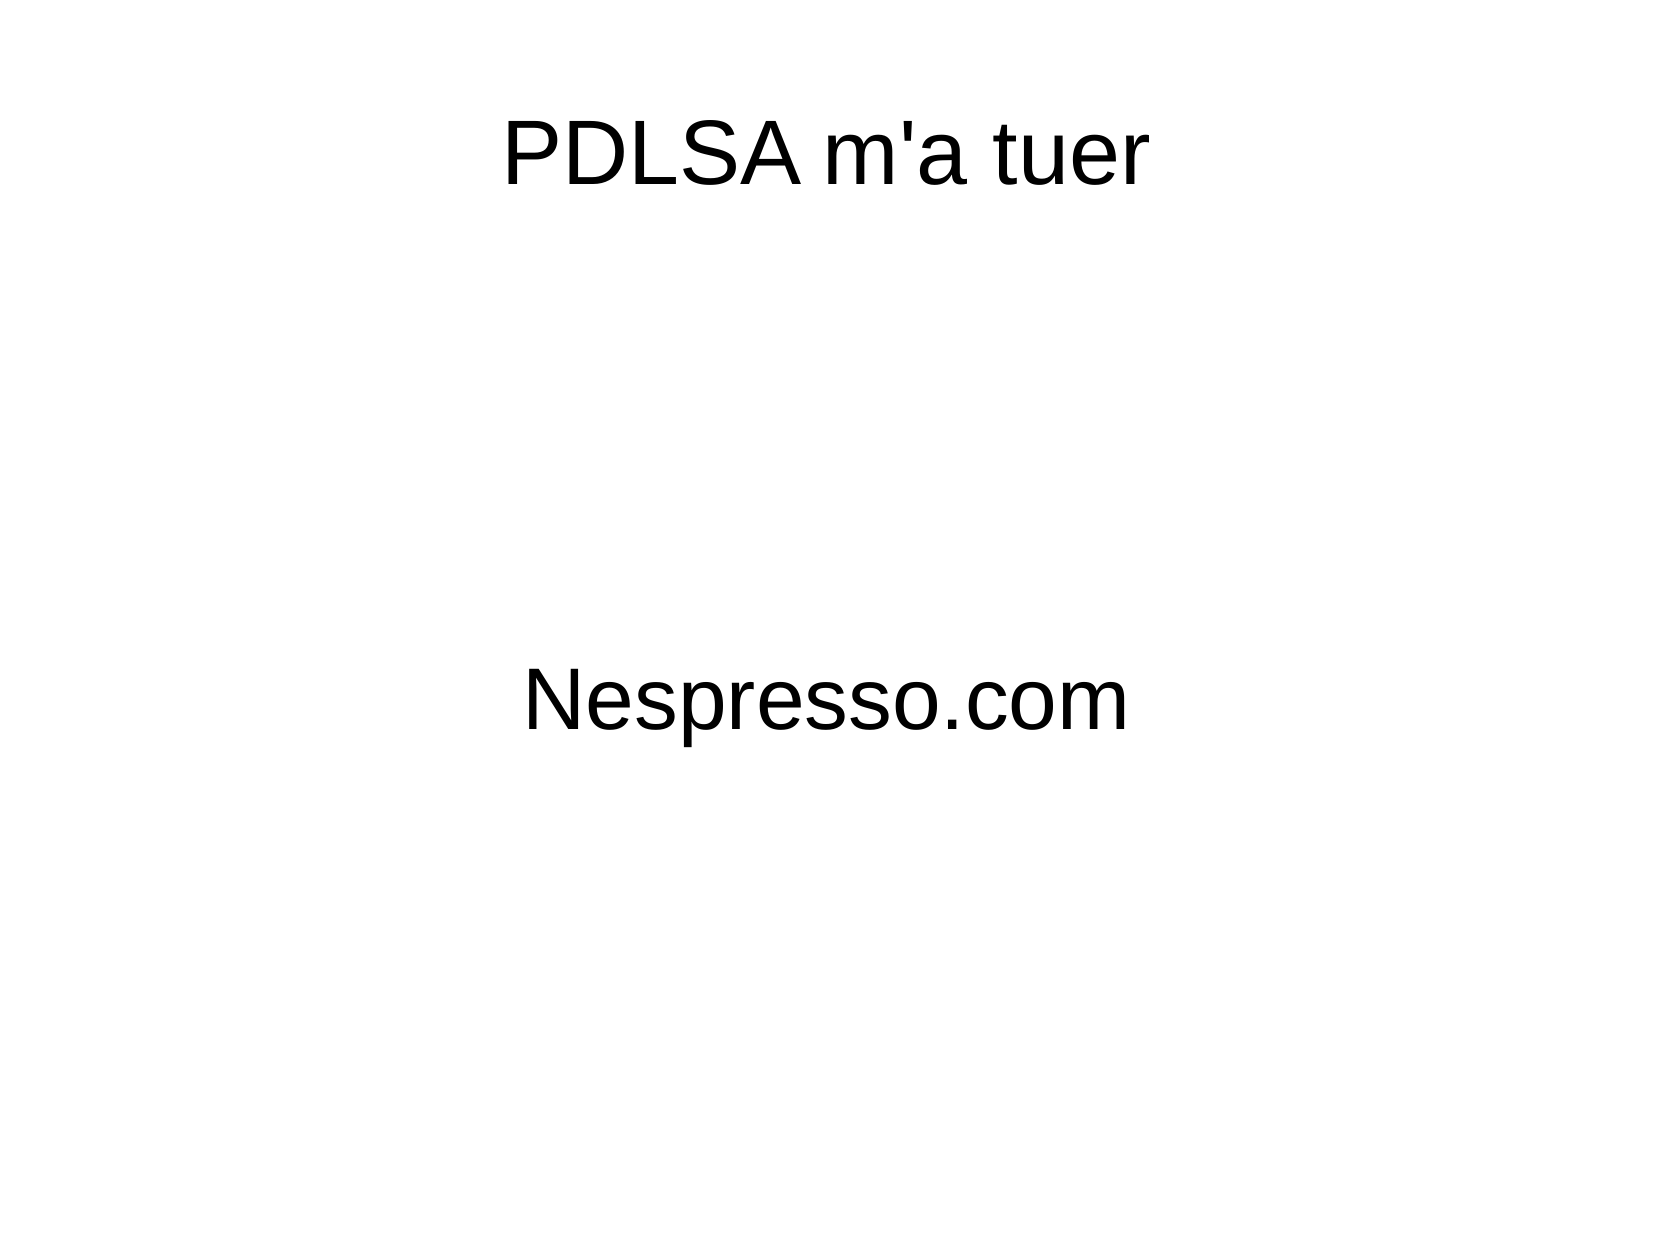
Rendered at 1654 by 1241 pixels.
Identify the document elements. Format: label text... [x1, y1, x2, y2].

subtitle Nespresso.com [82, 297, 1571, 1102]
title PDLSA m'a tuer [82, 56, 1571, 250]
